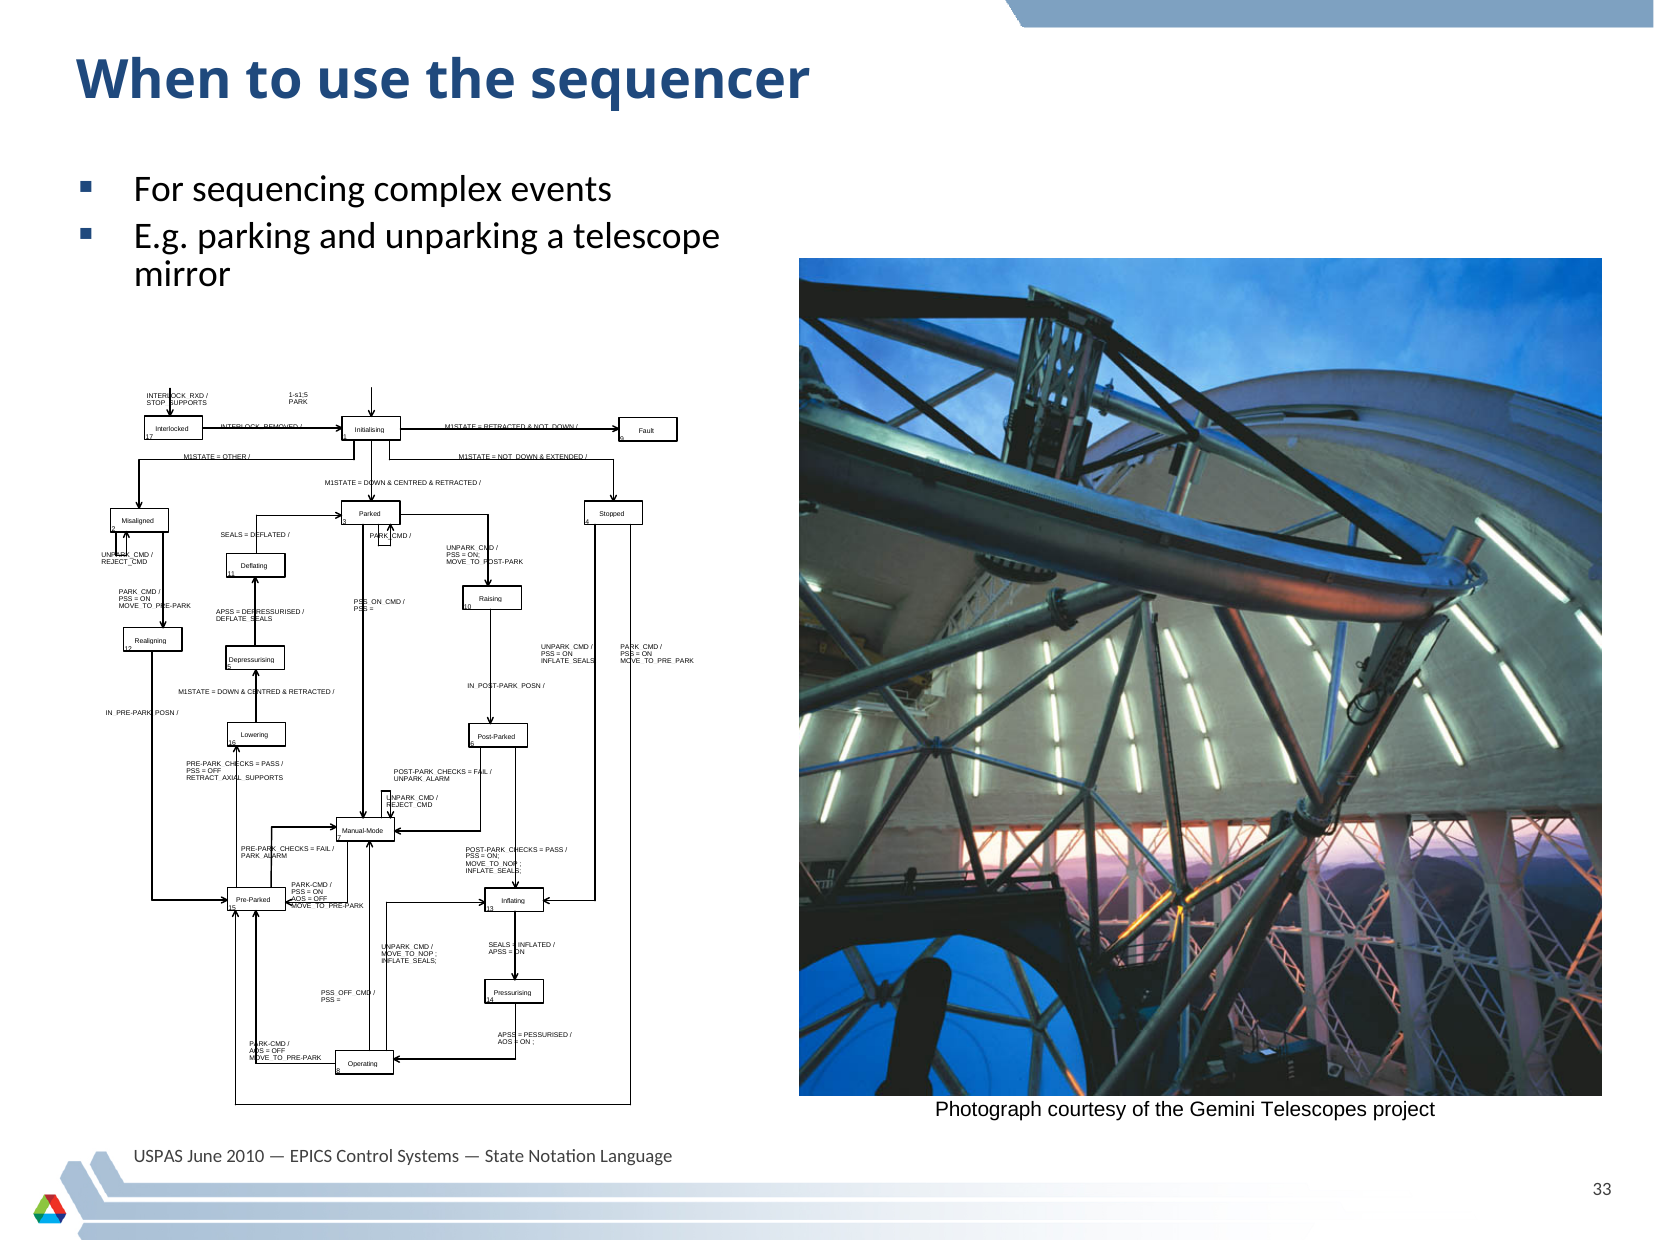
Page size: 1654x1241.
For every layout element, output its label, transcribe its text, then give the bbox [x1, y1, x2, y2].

text_box Photograph courtesy of the Gemini Telescopes project [864, 1089, 1507, 1129]
list For sequencing complex events E.g. parking and unparking a telescope mirror [62, 165, 790, 378]
picture [0, 0, 1654, 29]
picture [0, 1143, 1654, 1240]
chart [82, 378, 718, 1130]
title When to use the sequencer [61, 51, 1500, 123]
picture [799, 258, 1602, 1096]
